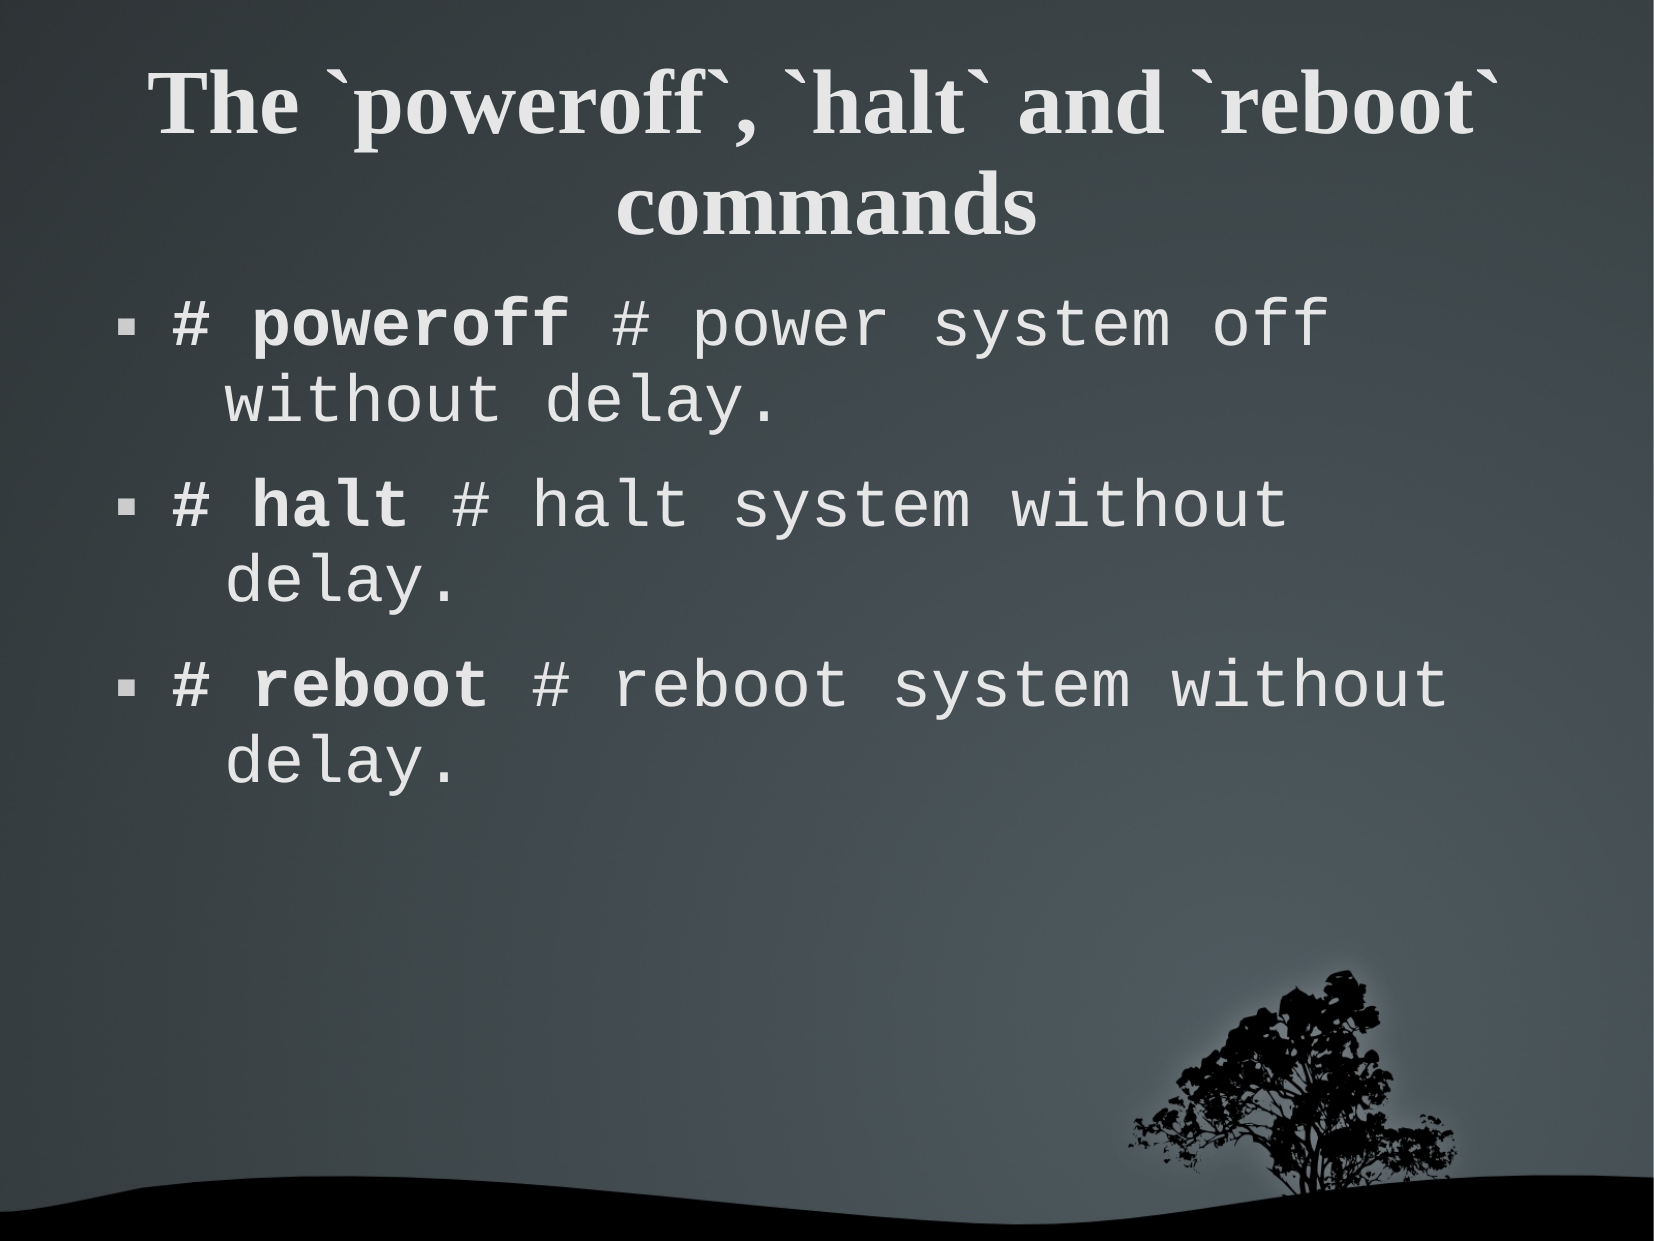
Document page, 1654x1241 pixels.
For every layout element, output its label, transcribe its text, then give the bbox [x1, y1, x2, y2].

title The `poweroff`, `halt` and `reboot` commands [82, 49, 1571, 257]
list # poweroff # power system off without delay. # halt # halt system without delay. # reboot # reboot system without delay. [82, 290, 1571, 1109]
picture [0, 0, 1654, 1241]
